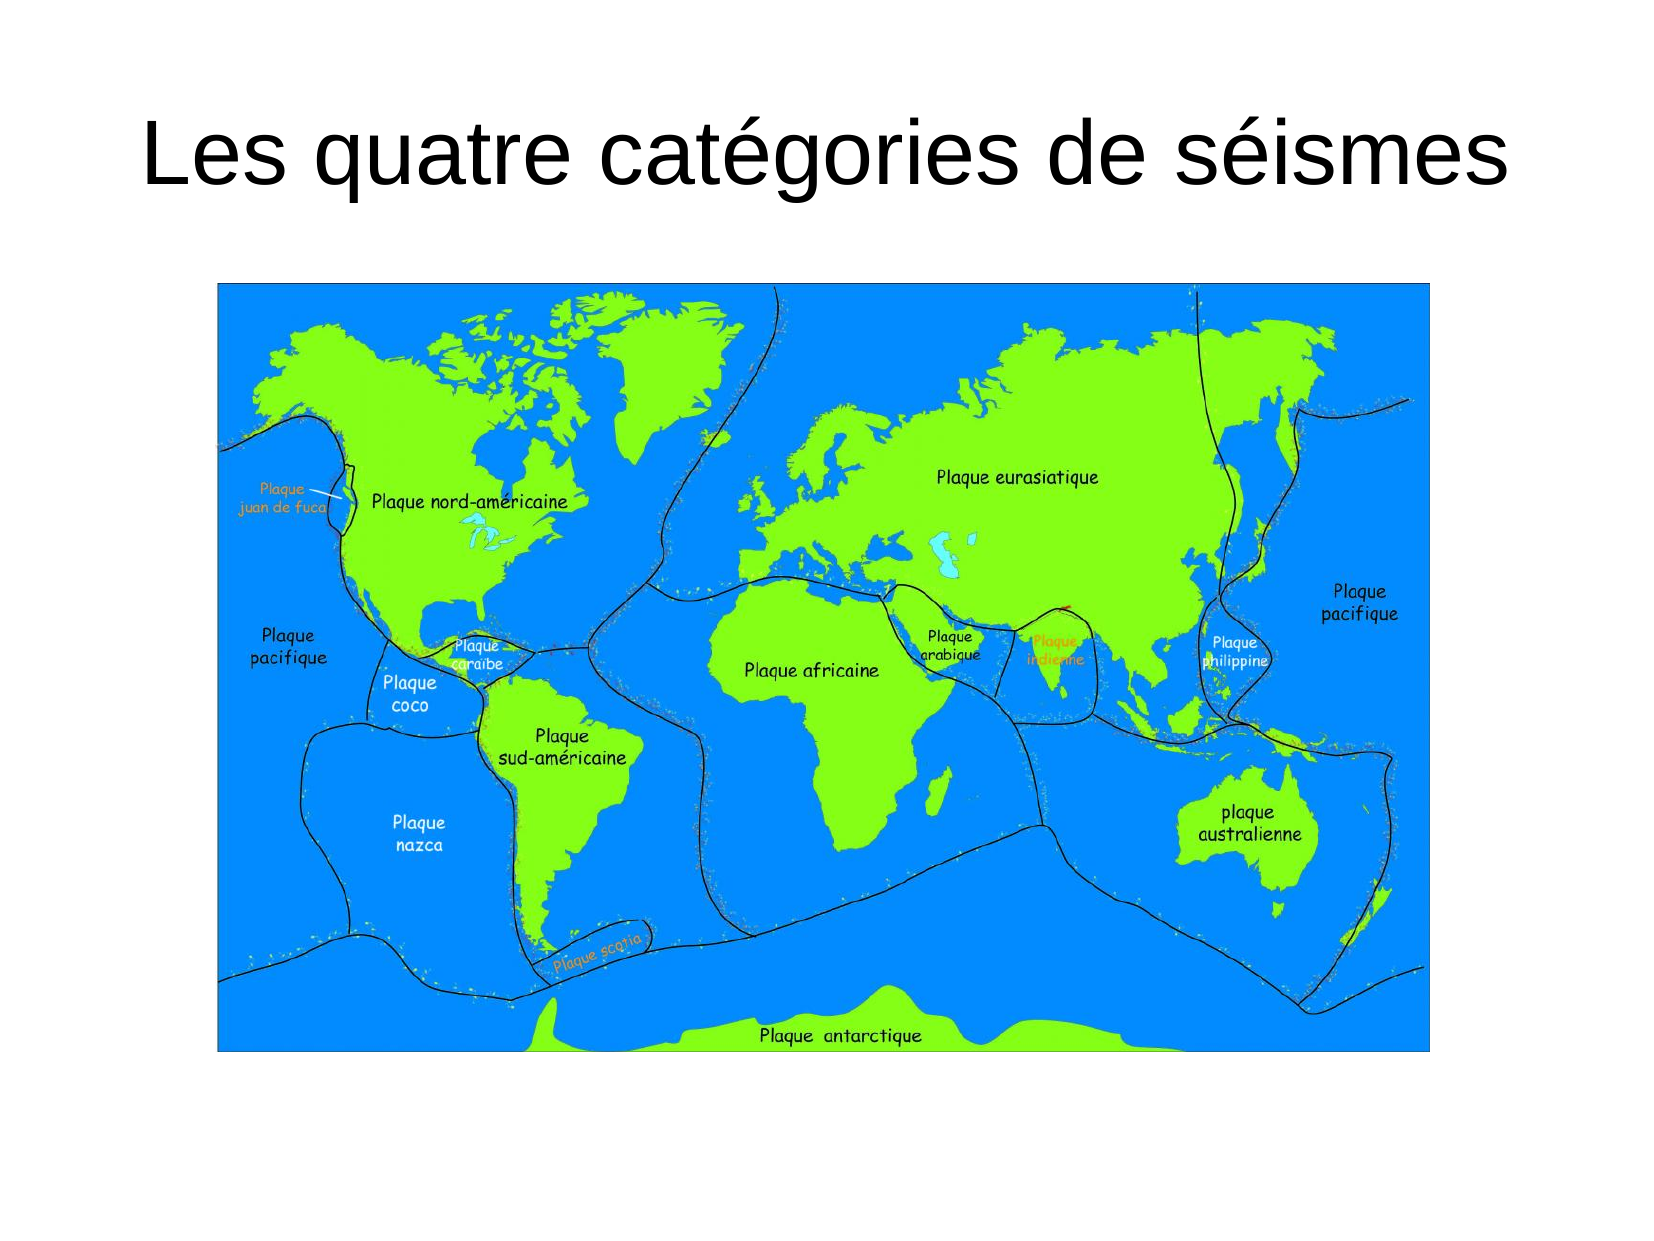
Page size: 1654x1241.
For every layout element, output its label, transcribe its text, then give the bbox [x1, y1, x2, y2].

title Les quatre catégories de séismes [82, 49, 1571, 257]
picture [215, 283, 1430, 1052]
